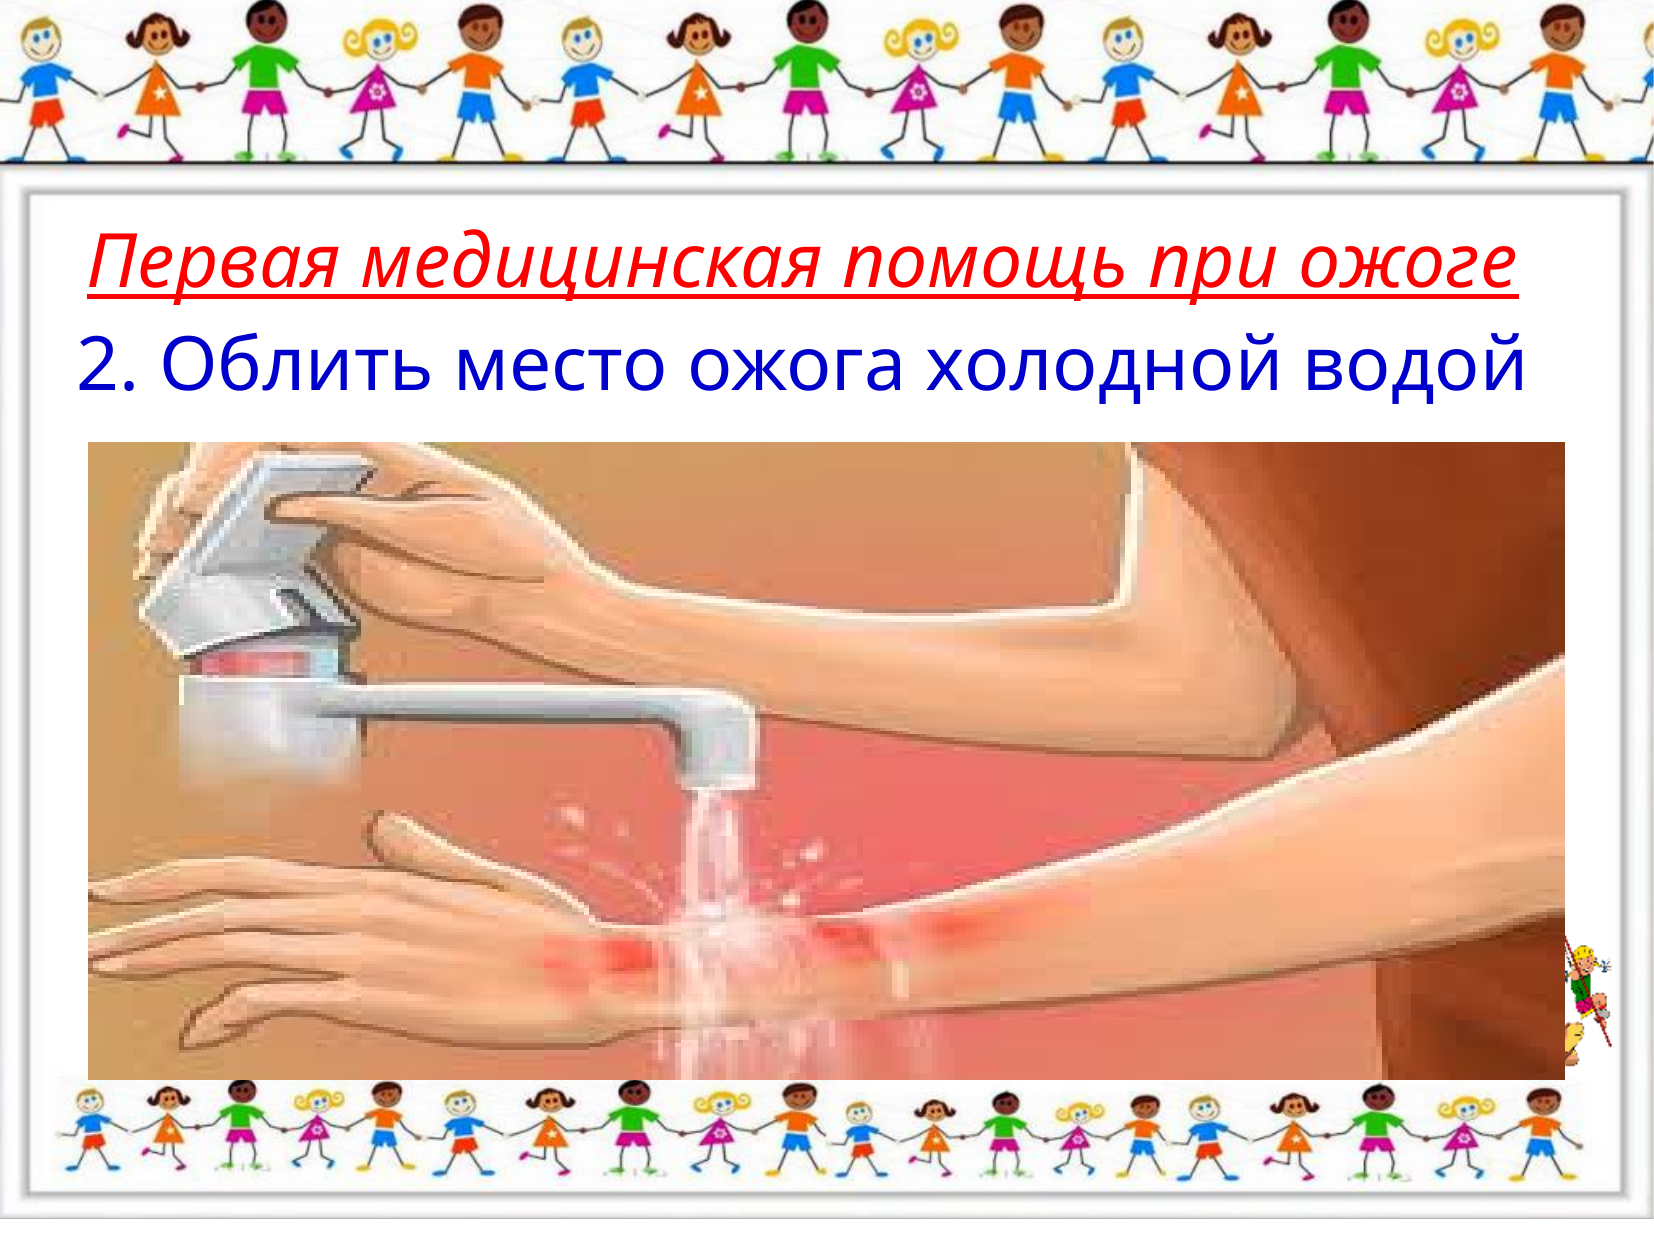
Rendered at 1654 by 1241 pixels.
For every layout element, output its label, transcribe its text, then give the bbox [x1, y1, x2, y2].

picture [0, 0, 1654, 1241]
title Первая медицинская помощь при ожоге 2. Облить место ожога холодной водой [59, 205, 1548, 415]
